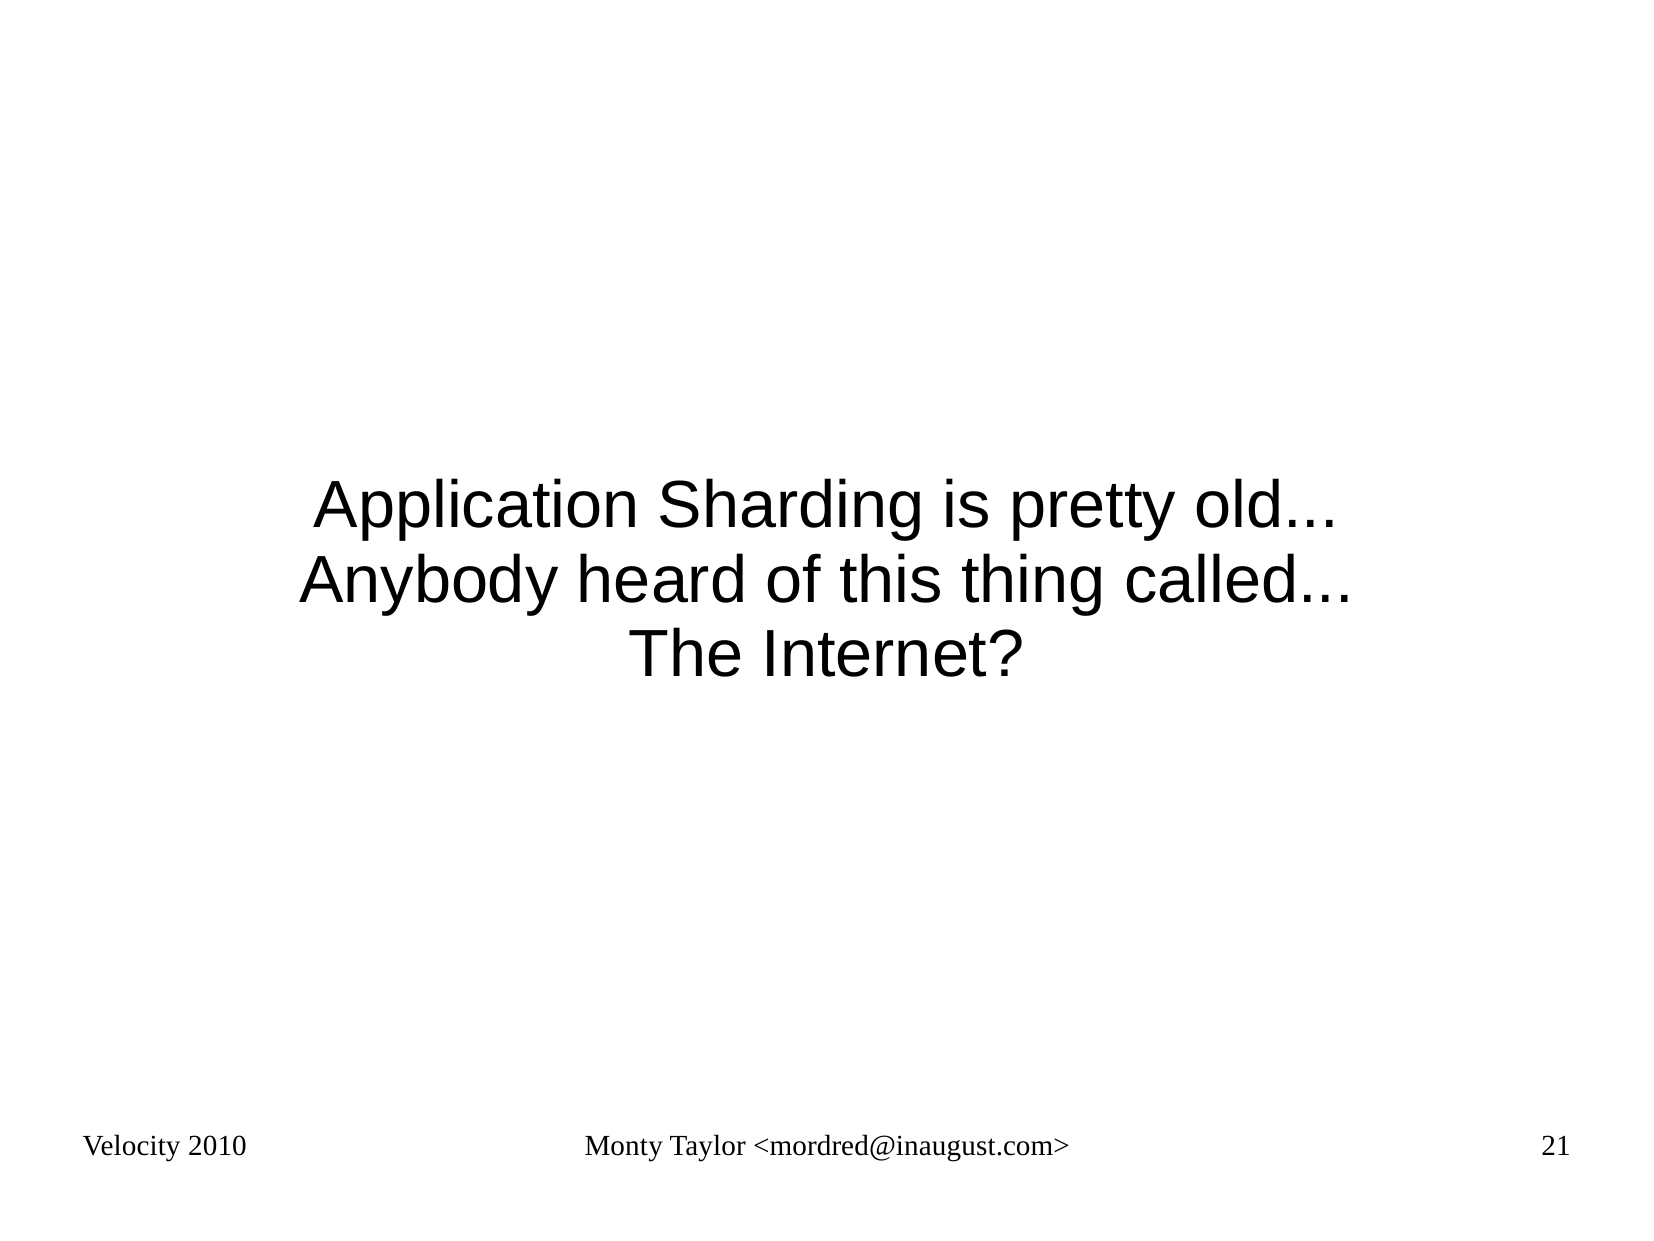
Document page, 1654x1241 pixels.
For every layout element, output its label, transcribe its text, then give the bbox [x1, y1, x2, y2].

subtitle Application Sharding is pretty old... Anybody heard of this thing called... The Internet? [82, 56, 1571, 1102]
